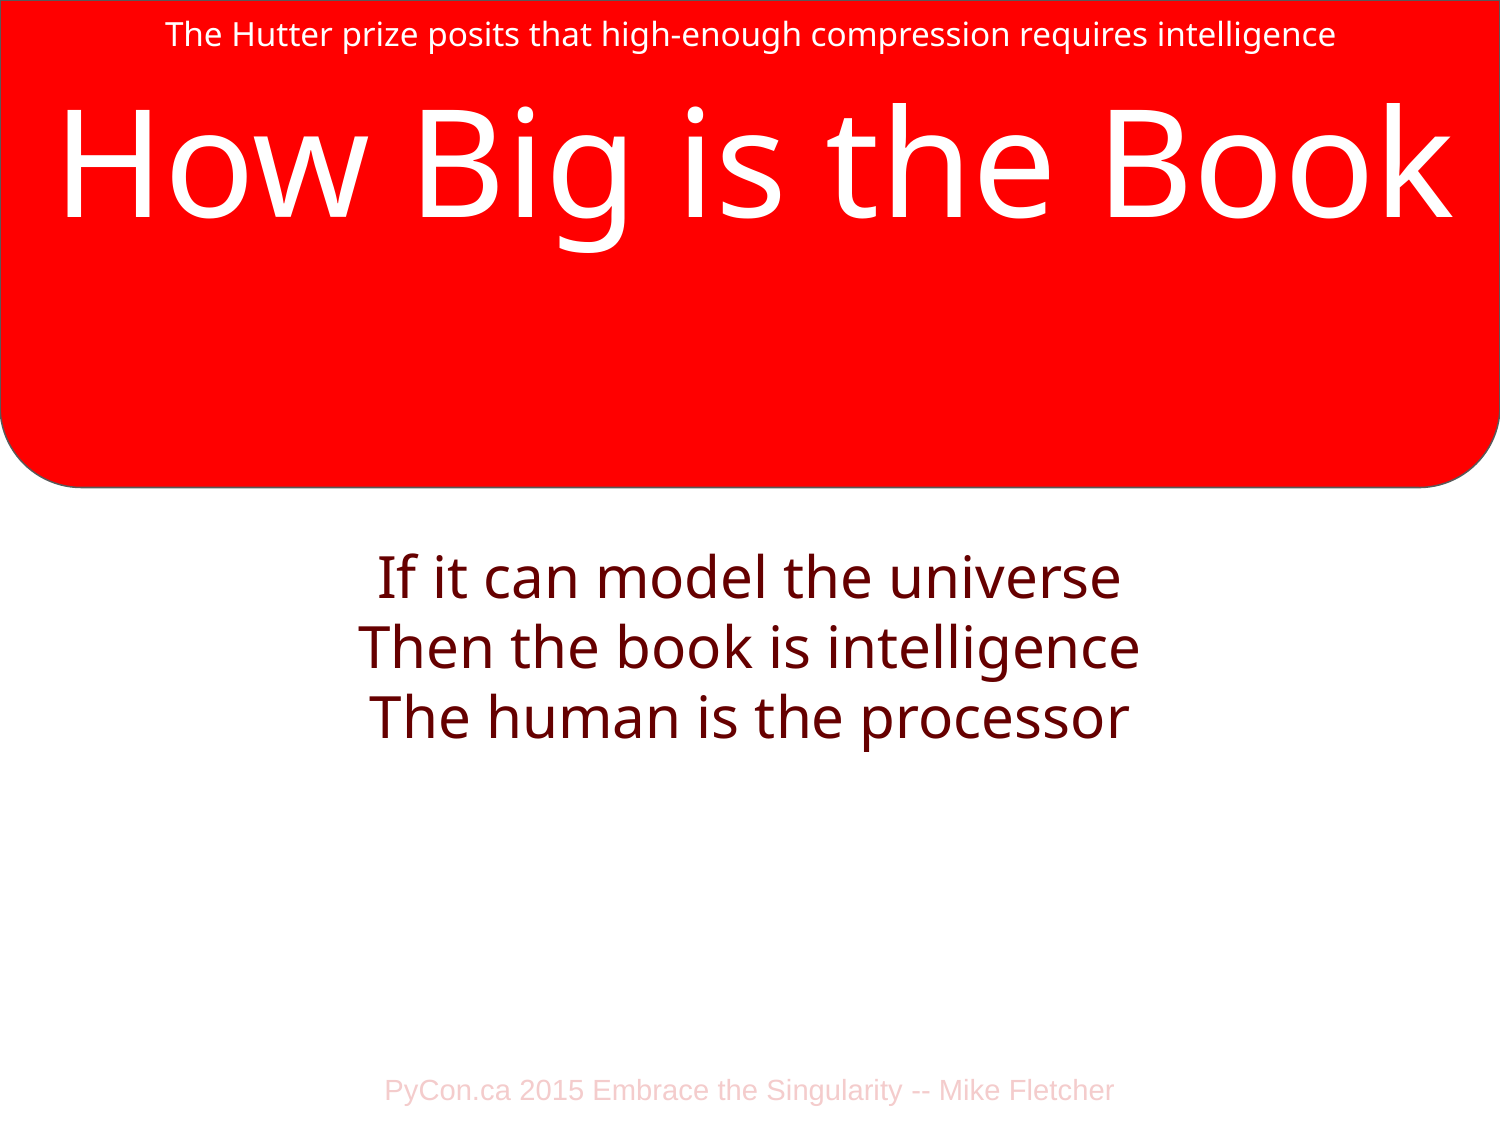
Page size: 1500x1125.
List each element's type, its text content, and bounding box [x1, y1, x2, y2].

subtitle If it can model the universe Then the book is intelligence The human is the processor [0, 525, 1500, 1107]
title How Big is the Book [28, 65, 1480, 488]
subtitle The Hutter prize posits that high-enough compression requires intelligence [1, 0, 1500, 65]
